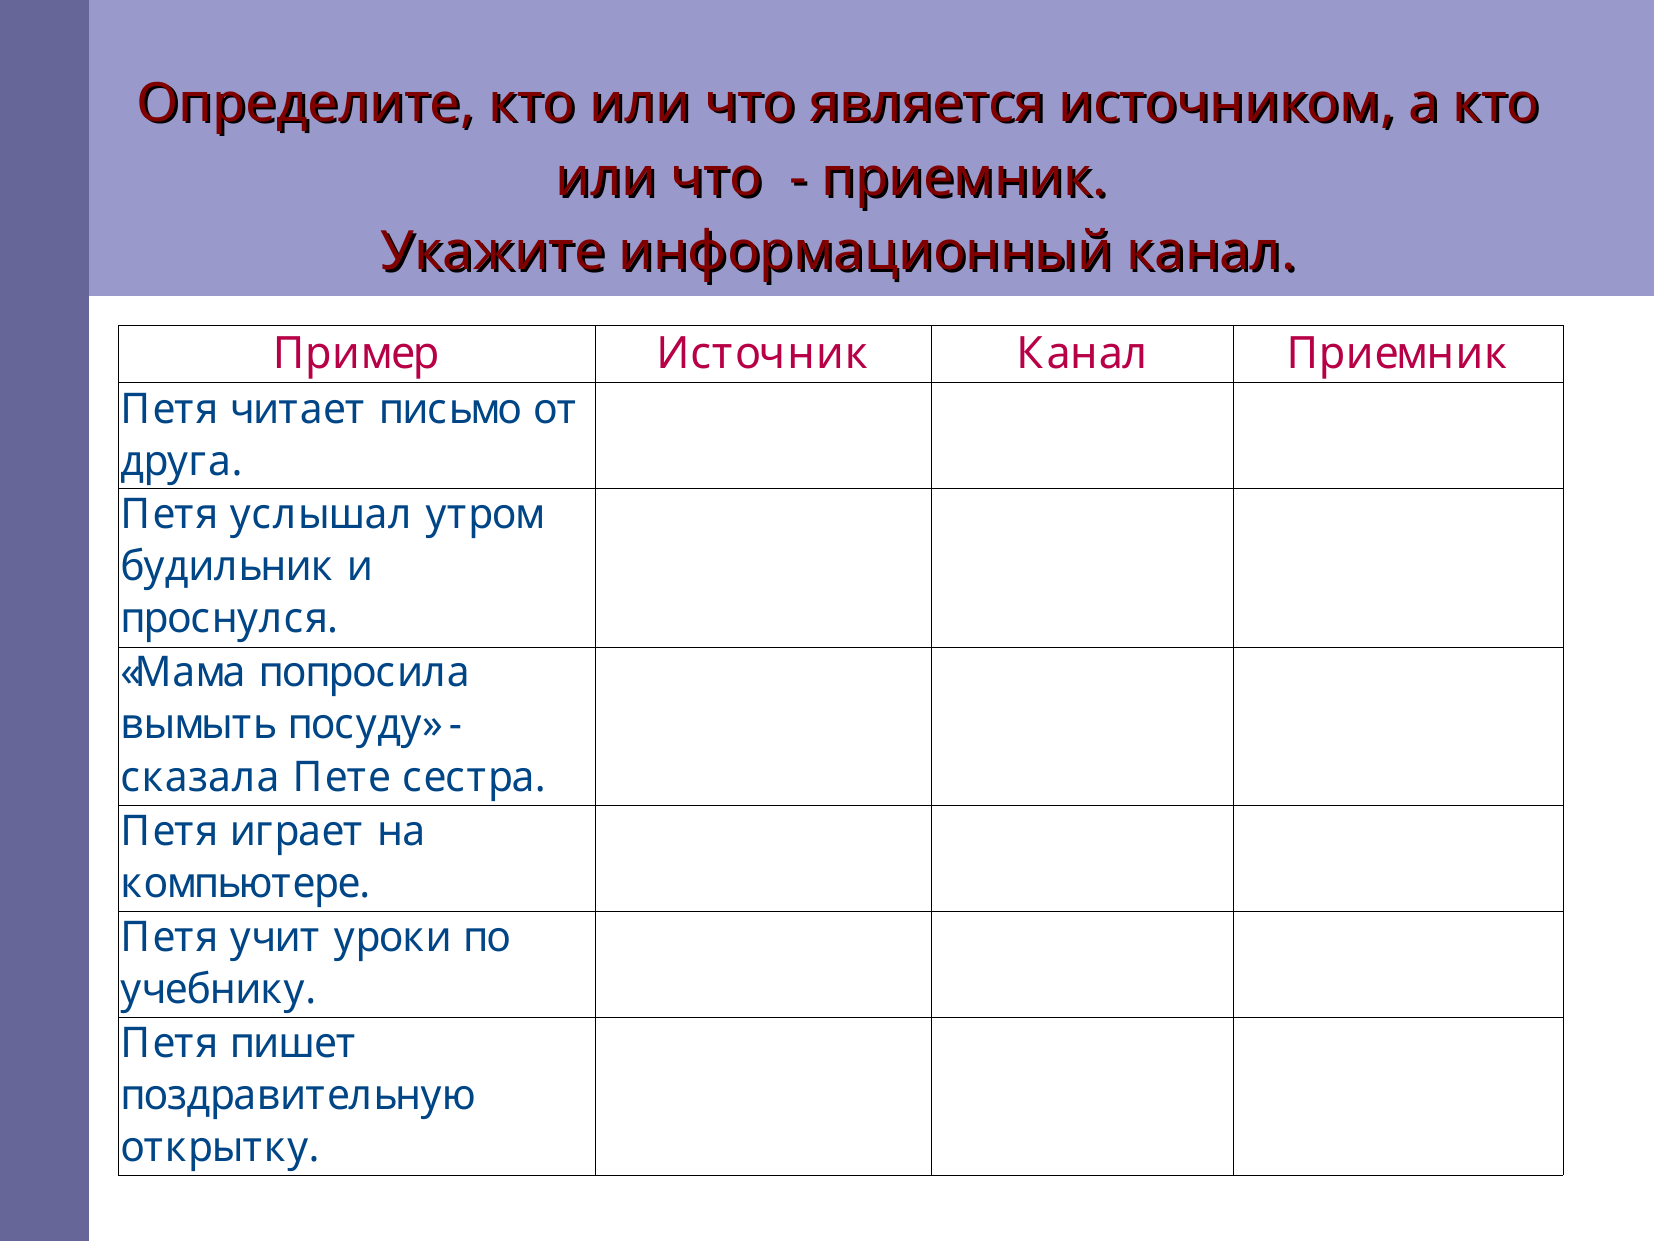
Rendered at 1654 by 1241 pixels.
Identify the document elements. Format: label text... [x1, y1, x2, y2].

chart [118, 324, 1565, 1182]
text_box Определите, кто или что является источником, а кто или что - приемник. Укажите информационный канал. [88, 55, 1589, 293]
